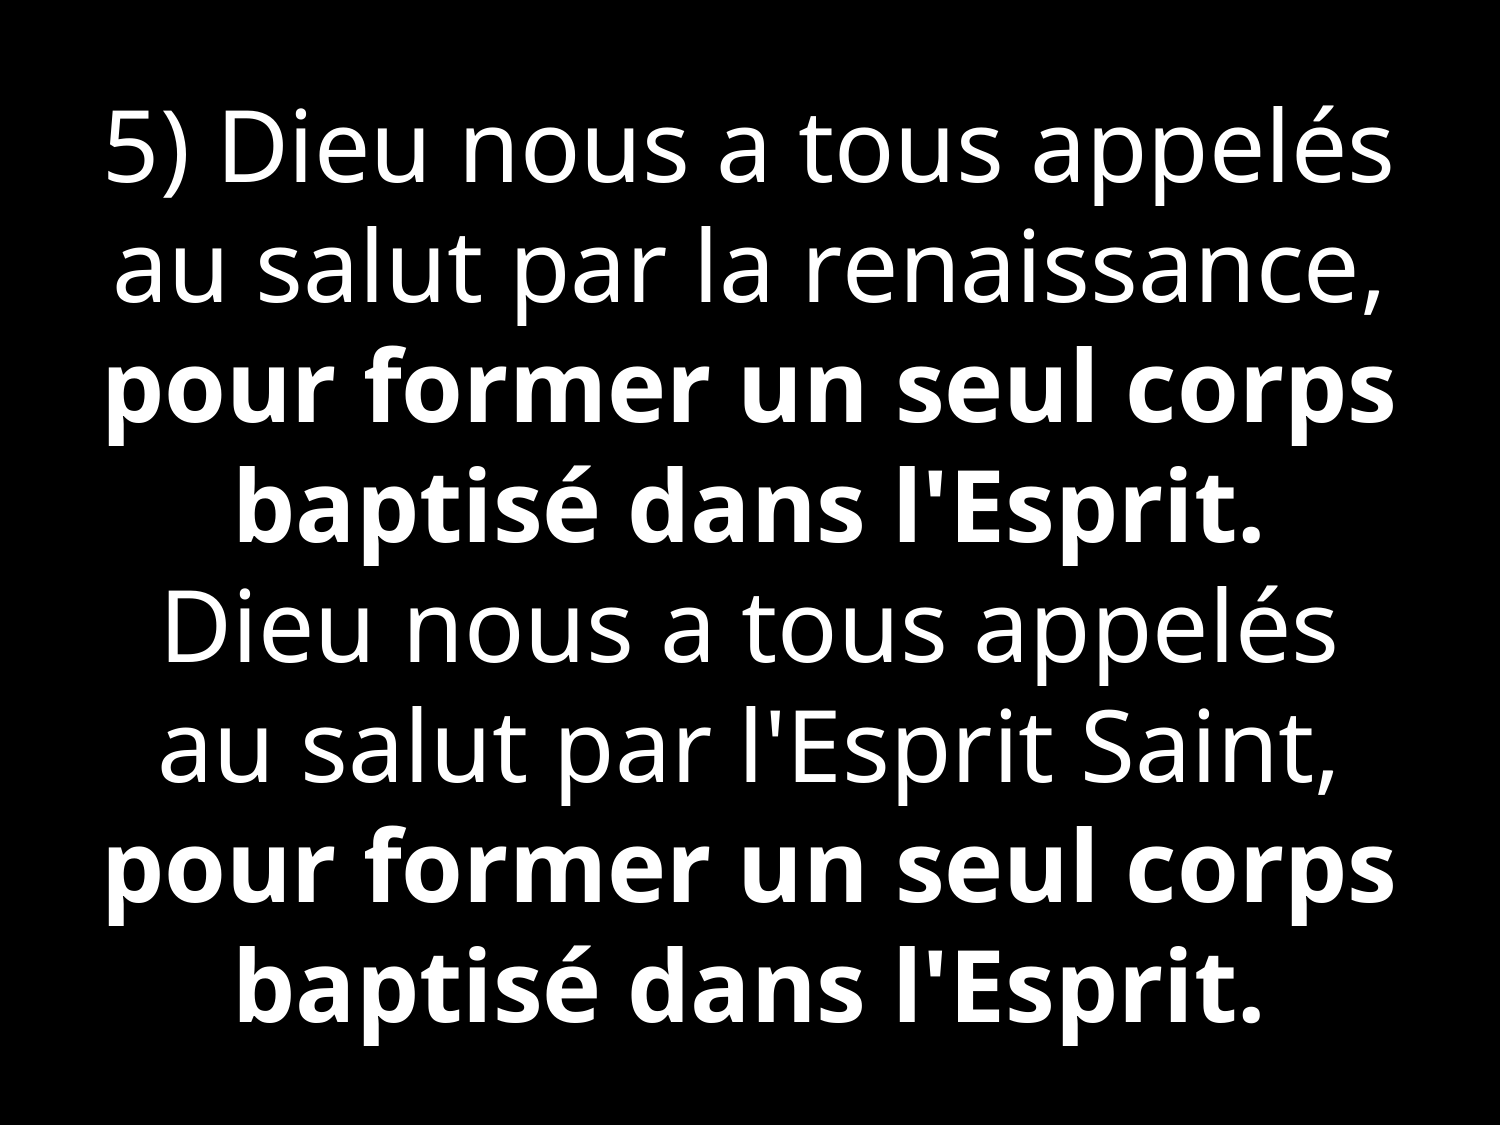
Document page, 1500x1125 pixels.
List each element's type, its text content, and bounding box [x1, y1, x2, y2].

title 5) Dieu nous a tous appelés au salut par la renaissance, pour former un seul corps baptisé dans l'Esprit. Dieu nous a tous appelés au salut par l'Esprit Saint, pour former un seul corps baptisé dans l'Esprit. [0, 0, 1500, 1125]
